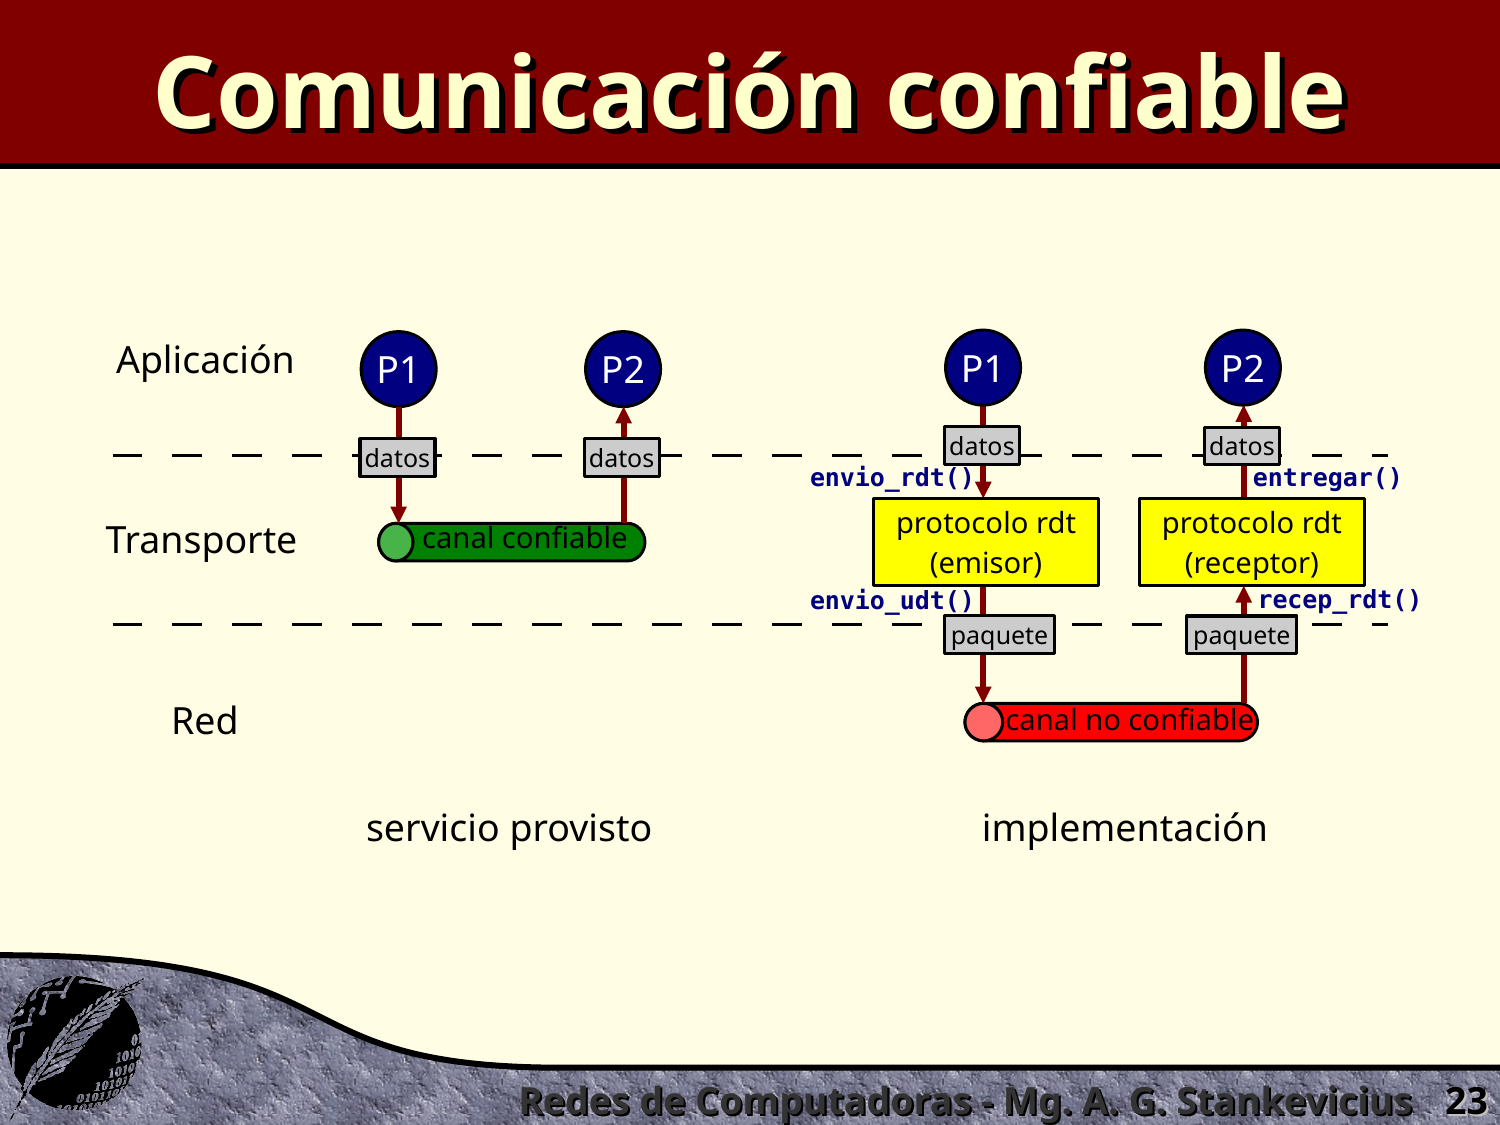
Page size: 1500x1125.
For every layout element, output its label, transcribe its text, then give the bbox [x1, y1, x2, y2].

text_box recep_rdt() [1242, 577, 1438, 622]
text_box canal confiable [407, 509, 640, 566]
text_box esperar llamada de arriba [378, 523, 407, 561]
text_box Aplicación [101, 325, 307, 393]
text_box P2 [1205, 330, 1281, 406]
text_box paquete [1186, 616, 1297, 654]
text_box datos [360, 438, 436, 477]
text_box [640, 529, 645, 556]
picture [0, 959, 1500, 1125]
text_box P1 [945, 330, 1021, 406]
text_box Red [156, 687, 253, 755]
picture [1047, 1100, 1054, 1110]
text_box servicio provisto [351, 794, 671, 862]
text_box canal no confiable [990, 692, 1262, 748]
text_box protocolo rdt (emisor) [873, 498, 1099, 586]
text_box datos [944, 426, 1020, 465]
text_box P2 [585, 331, 661, 407]
text_box paquete [944, 615, 1055, 654]
text_box datos [1204, 427, 1280, 465]
text_box protocolo rdt (receptor) [1139, 498, 1365, 586]
title Comunicación confiable [15, 5, 1485, 160]
text_box datos [584, 438, 660, 477]
text_box envio_rdt() [795, 455, 990, 501]
picture [790, 1100, 795, 1110]
text_box esperar llamada de arriba [964, 703, 990, 741]
text_box envio_udt() [795, 578, 990, 623]
text_box Transporte [90, 506, 318, 574]
text_box P1 [361, 331, 437, 407]
text_box entregar() [1238, 455, 1418, 501]
text_box implementación [967, 794, 1263, 862]
